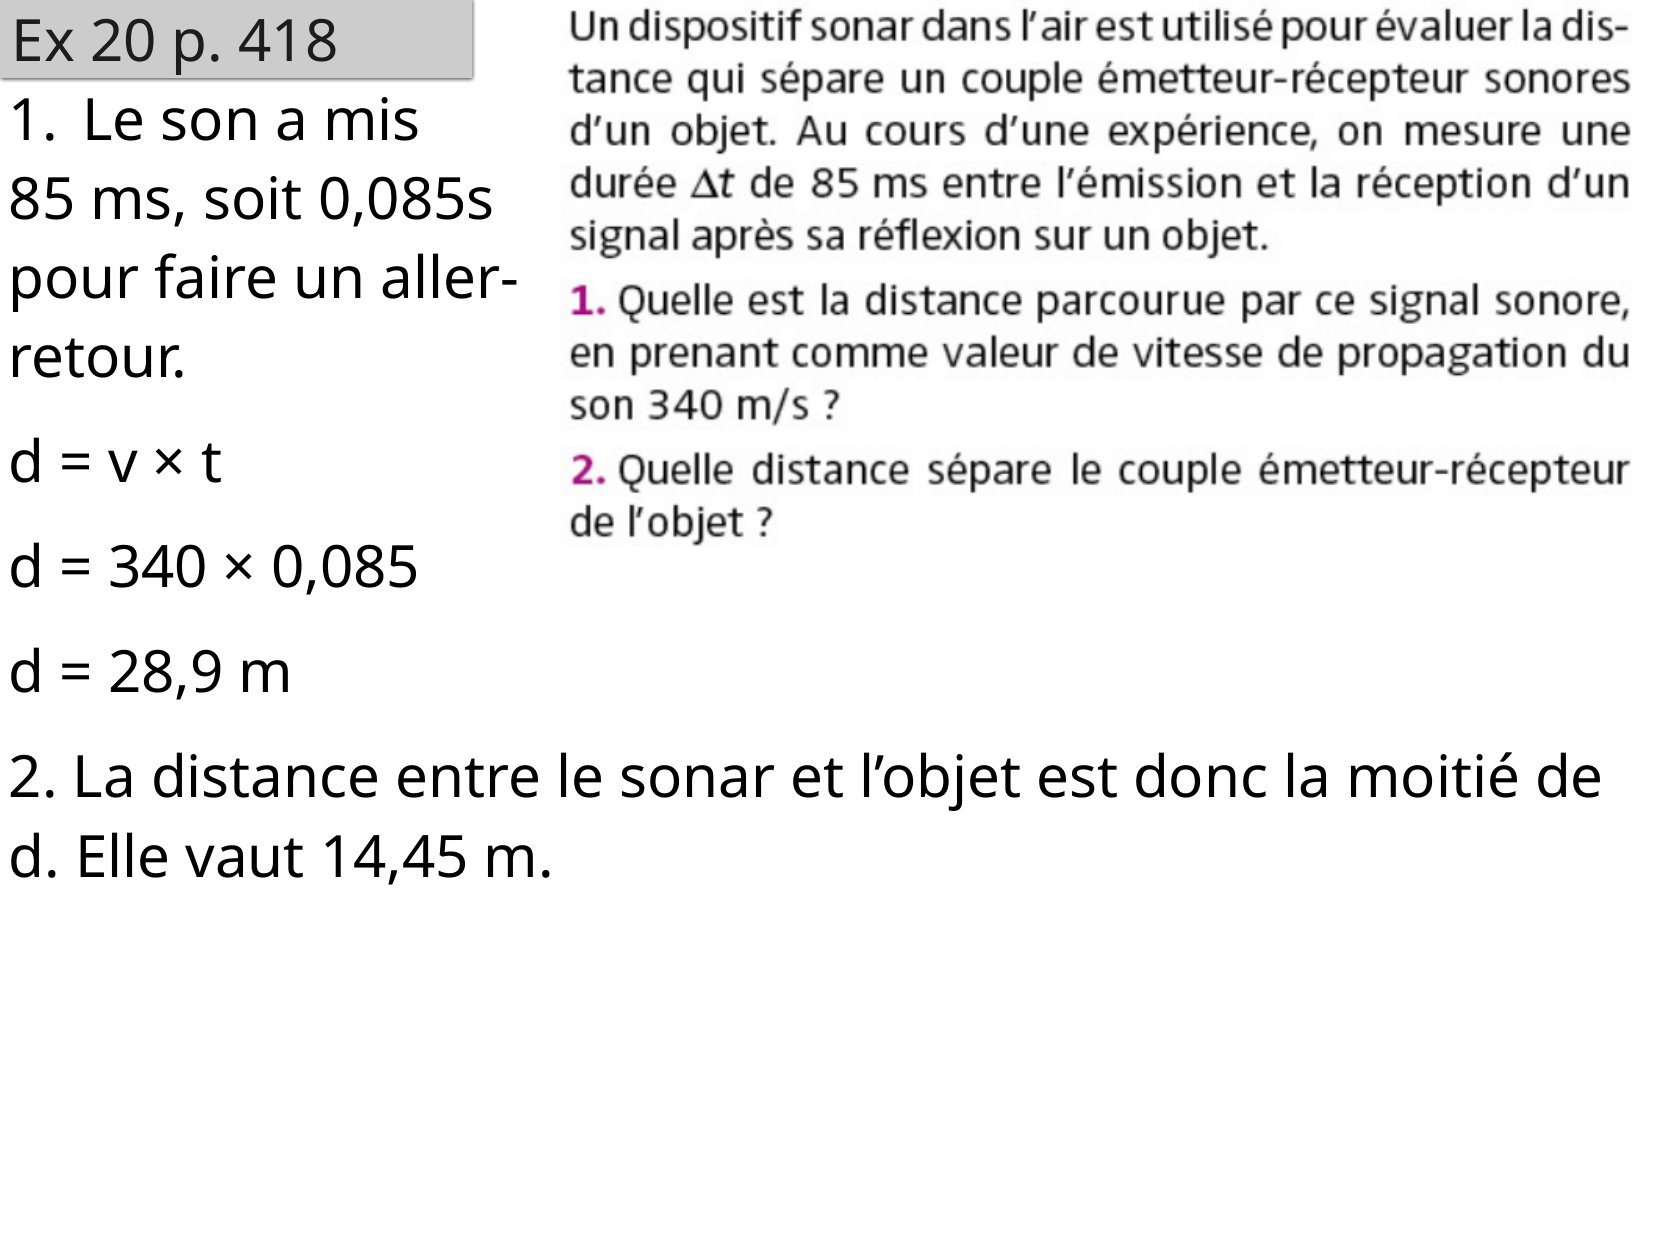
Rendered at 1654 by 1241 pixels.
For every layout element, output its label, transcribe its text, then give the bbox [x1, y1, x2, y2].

title Ex 20 p. 418 [0, 0, 473, 79]
picture [553, 0, 1654, 568]
list 1. Le son a mis 85 ms, soit 0,085s pour faire un aller- retour. d = v × t d = 340 × 0,085 d = 28,9 m 2. La distance entre le sonar et l’objet est donc la moitié de d. Elle vaut 14,45 m. [8, 78, 1654, 1241]
